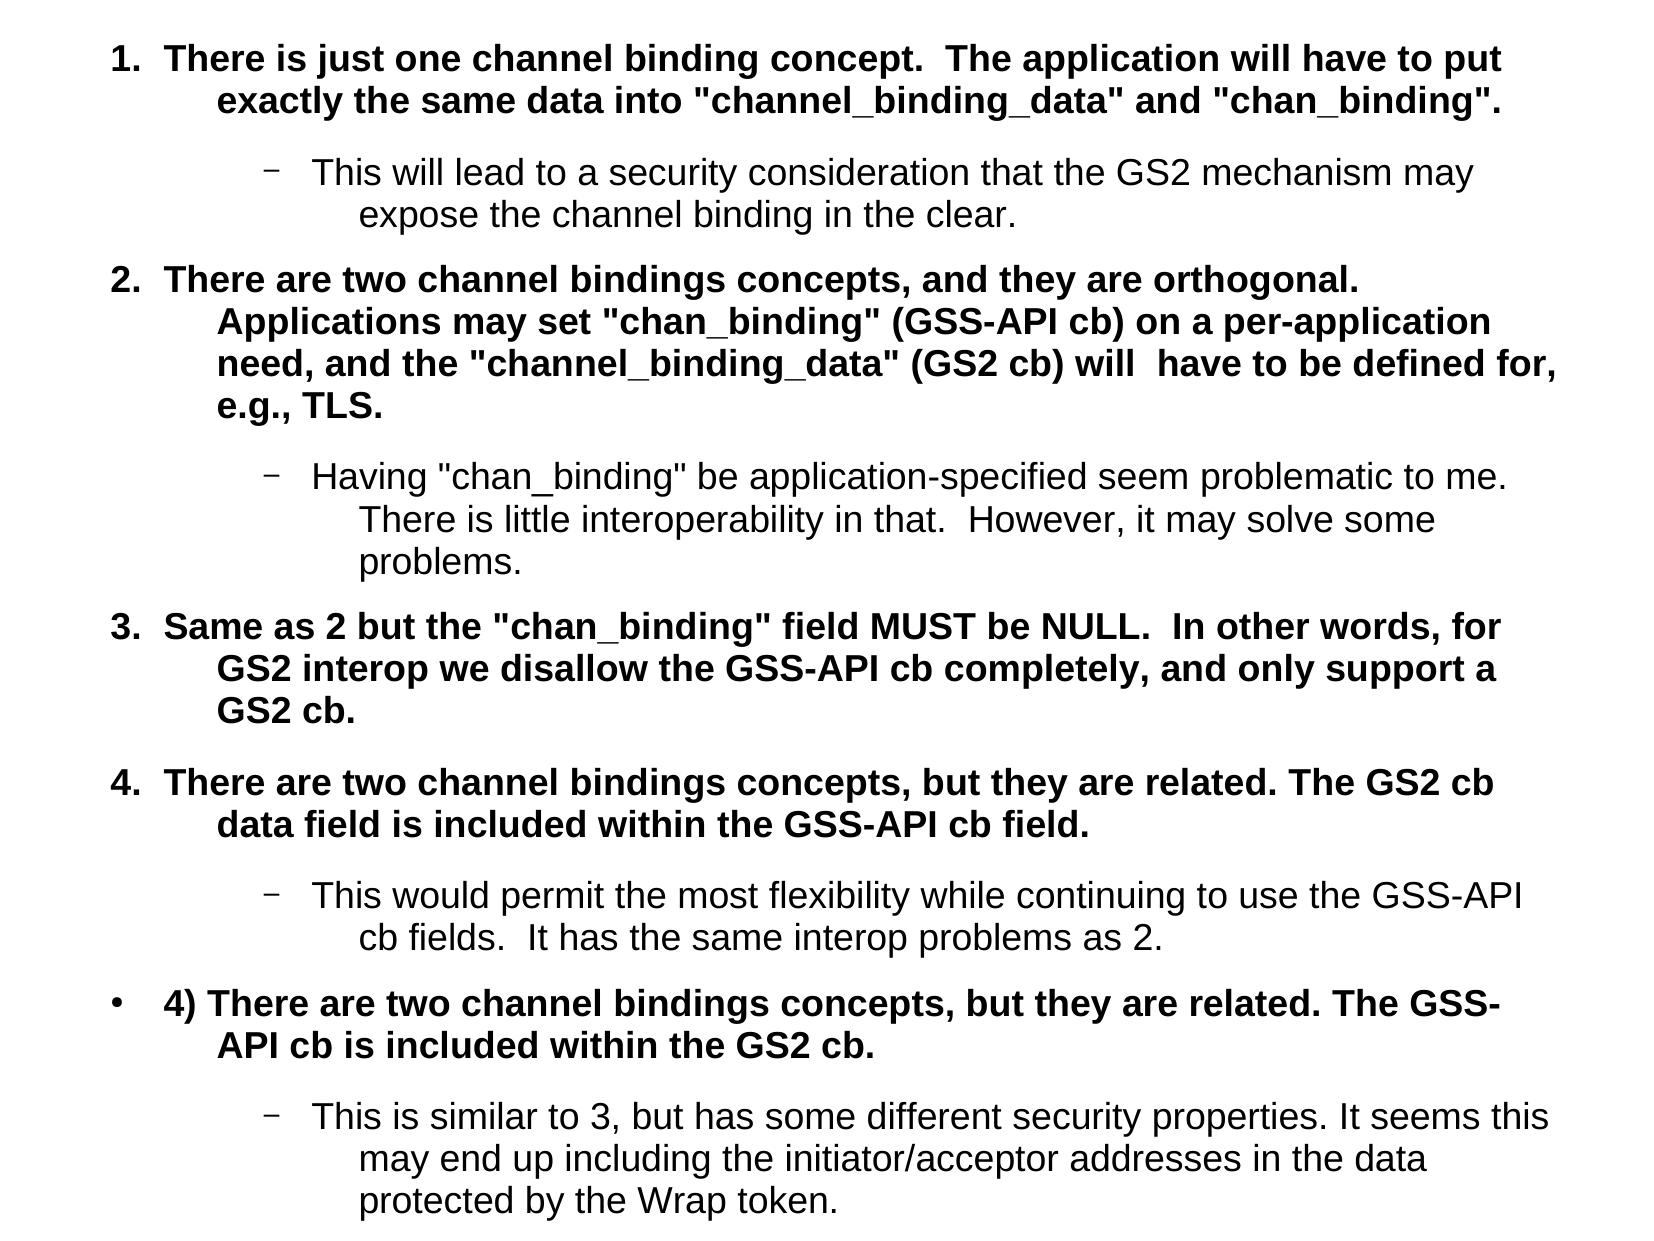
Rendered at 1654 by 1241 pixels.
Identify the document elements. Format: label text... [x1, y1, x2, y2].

list There is just one channel binding concept. The application will have to put exactly the same data into "channel_binding_data" and "chan_binding". This will lead to a security consideration that the GS2 mechanism may expose the channel binding in the clear. There are two channel bindings concepts, and they are orthogonal. Applications may set "chan_binding" (GSS-API cb) on a per-application need, and the "channel_binding_data" (GS2 cb) will have to be defined for, e.g., TLS. Having "chan_binding" be application-specified seem problematic to me. There is little interoperability in that. However, it may solve some problems. Same as 2 but the "chan_binding" field MUST be NULL. In other words, for GS2 interop we disallow the GSS-API cb completely, and only support a GS2 cb. There are two channel bindings concepts, but they are related. The GS2 cb data field is included within the GSS-API cb field. This would permit the most flexibility while continuing to use the GSS-API cb fields. It has the same interop problems as 2. 4) There are two channel bindings concepts, but they are related. The GSS-API cb is included within the GS2 cb. This is similar to 3, but has some different security properties. It seems this may end up including the initiator/acceptor addresses in the data protected by the Wrap token. [75, 37, 1564, 1201]
